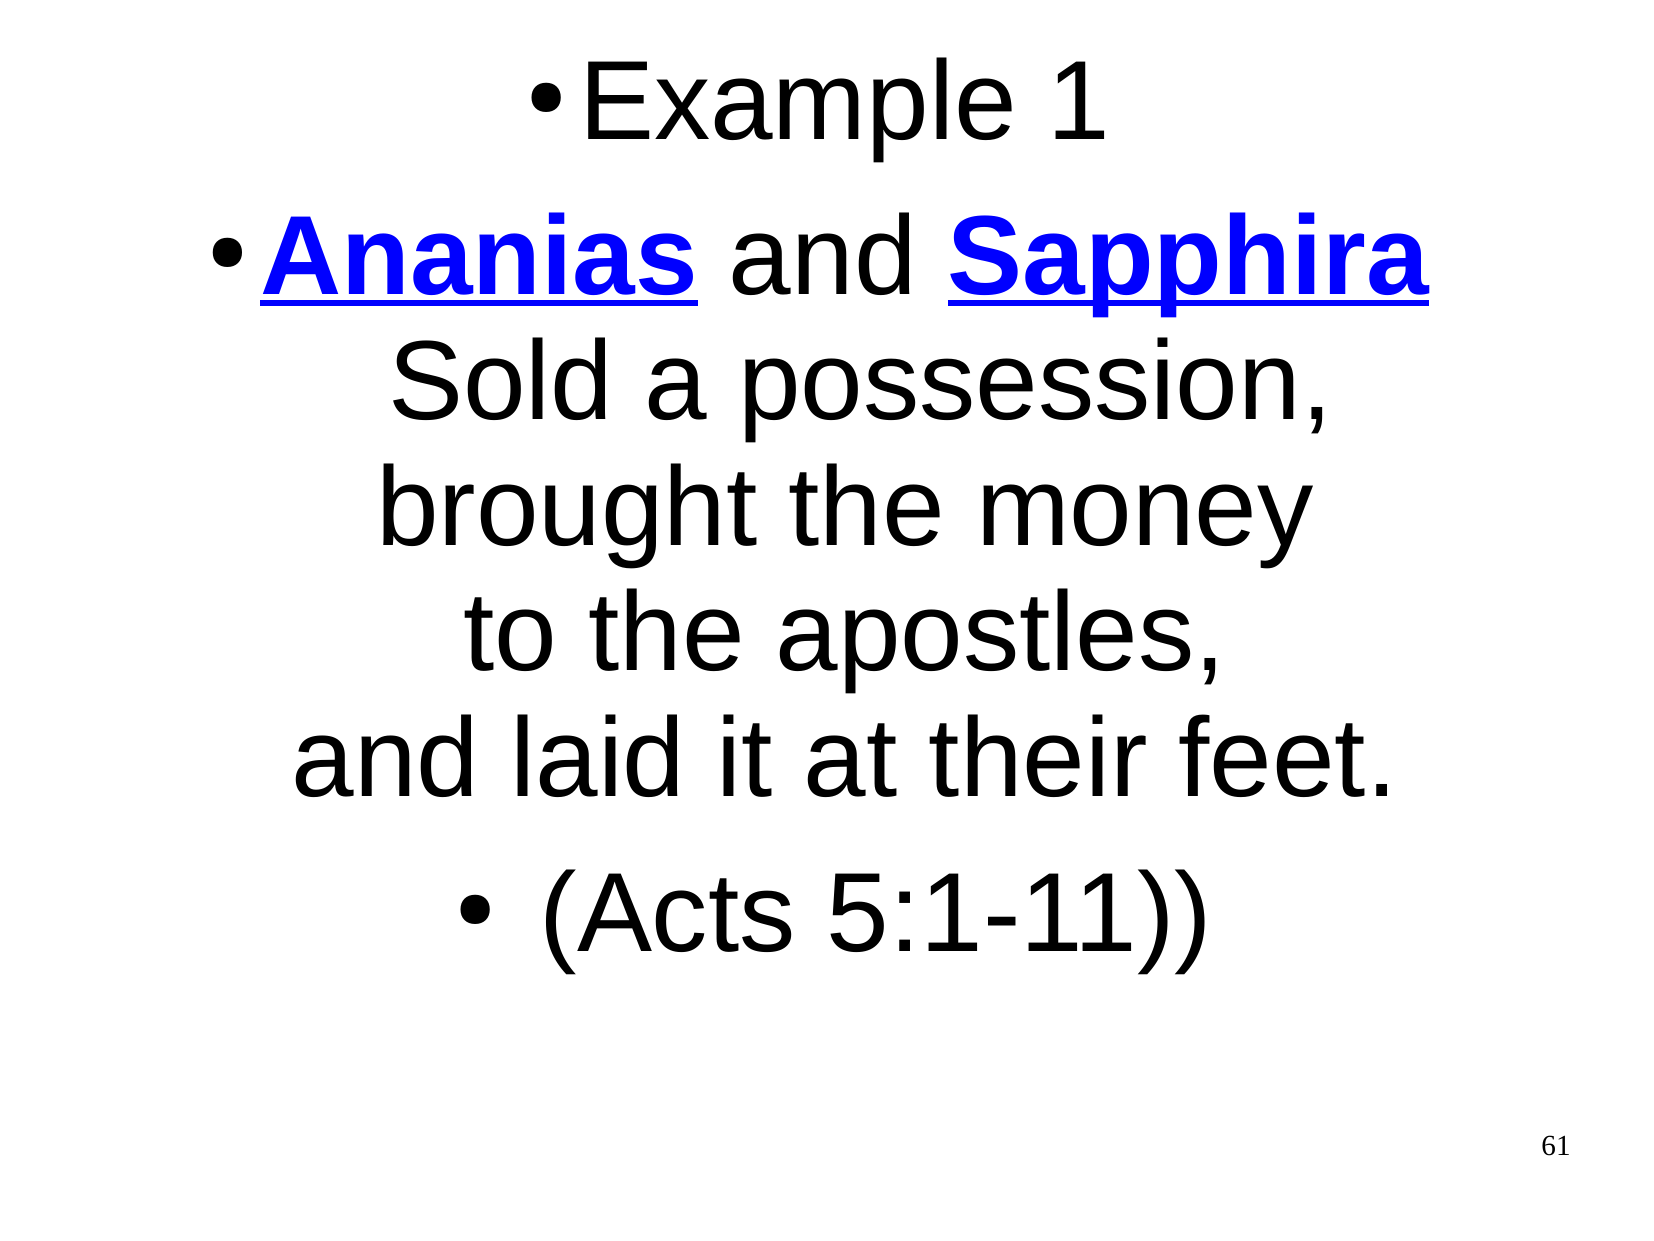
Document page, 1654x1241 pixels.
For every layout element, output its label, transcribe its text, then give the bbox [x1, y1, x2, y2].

list Example 1 Ananias and Sapphira Sold a possession, brought the money to the apostles, and laid it at their feet. (Acts 5:1-11)) [37, 37, 1613, 1238]
